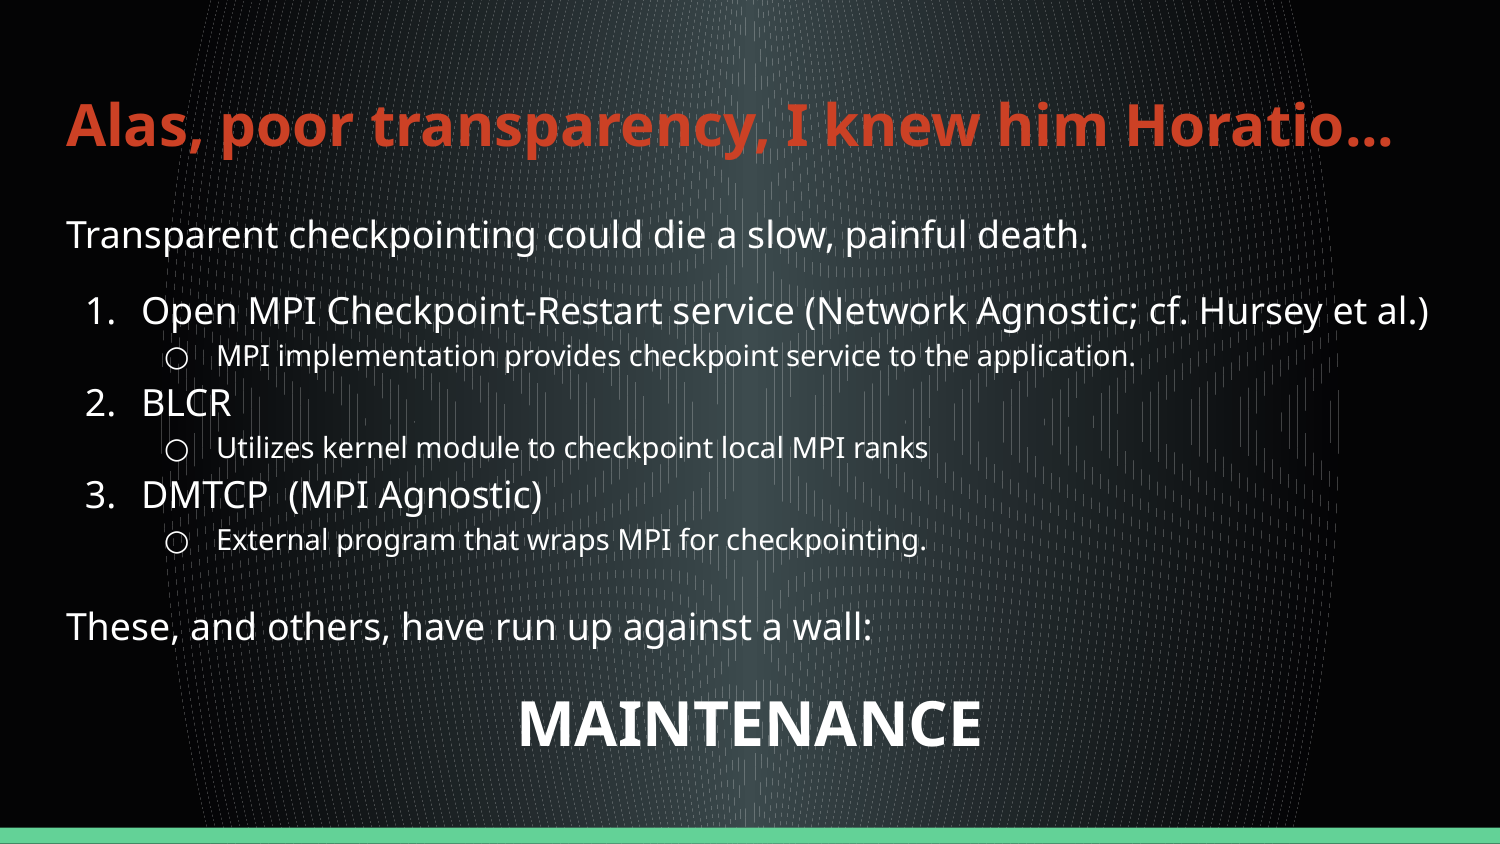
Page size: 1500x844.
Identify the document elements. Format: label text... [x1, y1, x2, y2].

title Alas, poor transparency, I knew him Horatio... [51, 72, 1449, 167]
list MAINTENANCE [51, 658, 1449, 735]
list These, and others, have run up against a wall: [51, 581, 1449, 658]
list Open MPI Checkpoint-Restart service (Network Agnostic; cf. Hursey et al.) MPI implementation provides checkpoint service to the application. BLCR Utilizes kernel module to checkpoint local MPI ranks DMTCP (MPI Agnostic) External program that wraps MPI for checkpointing. [51, 265, 1449, 581]
list Transparent checkpointing could die a slow, painful death. [51, 189, 1449, 265]
